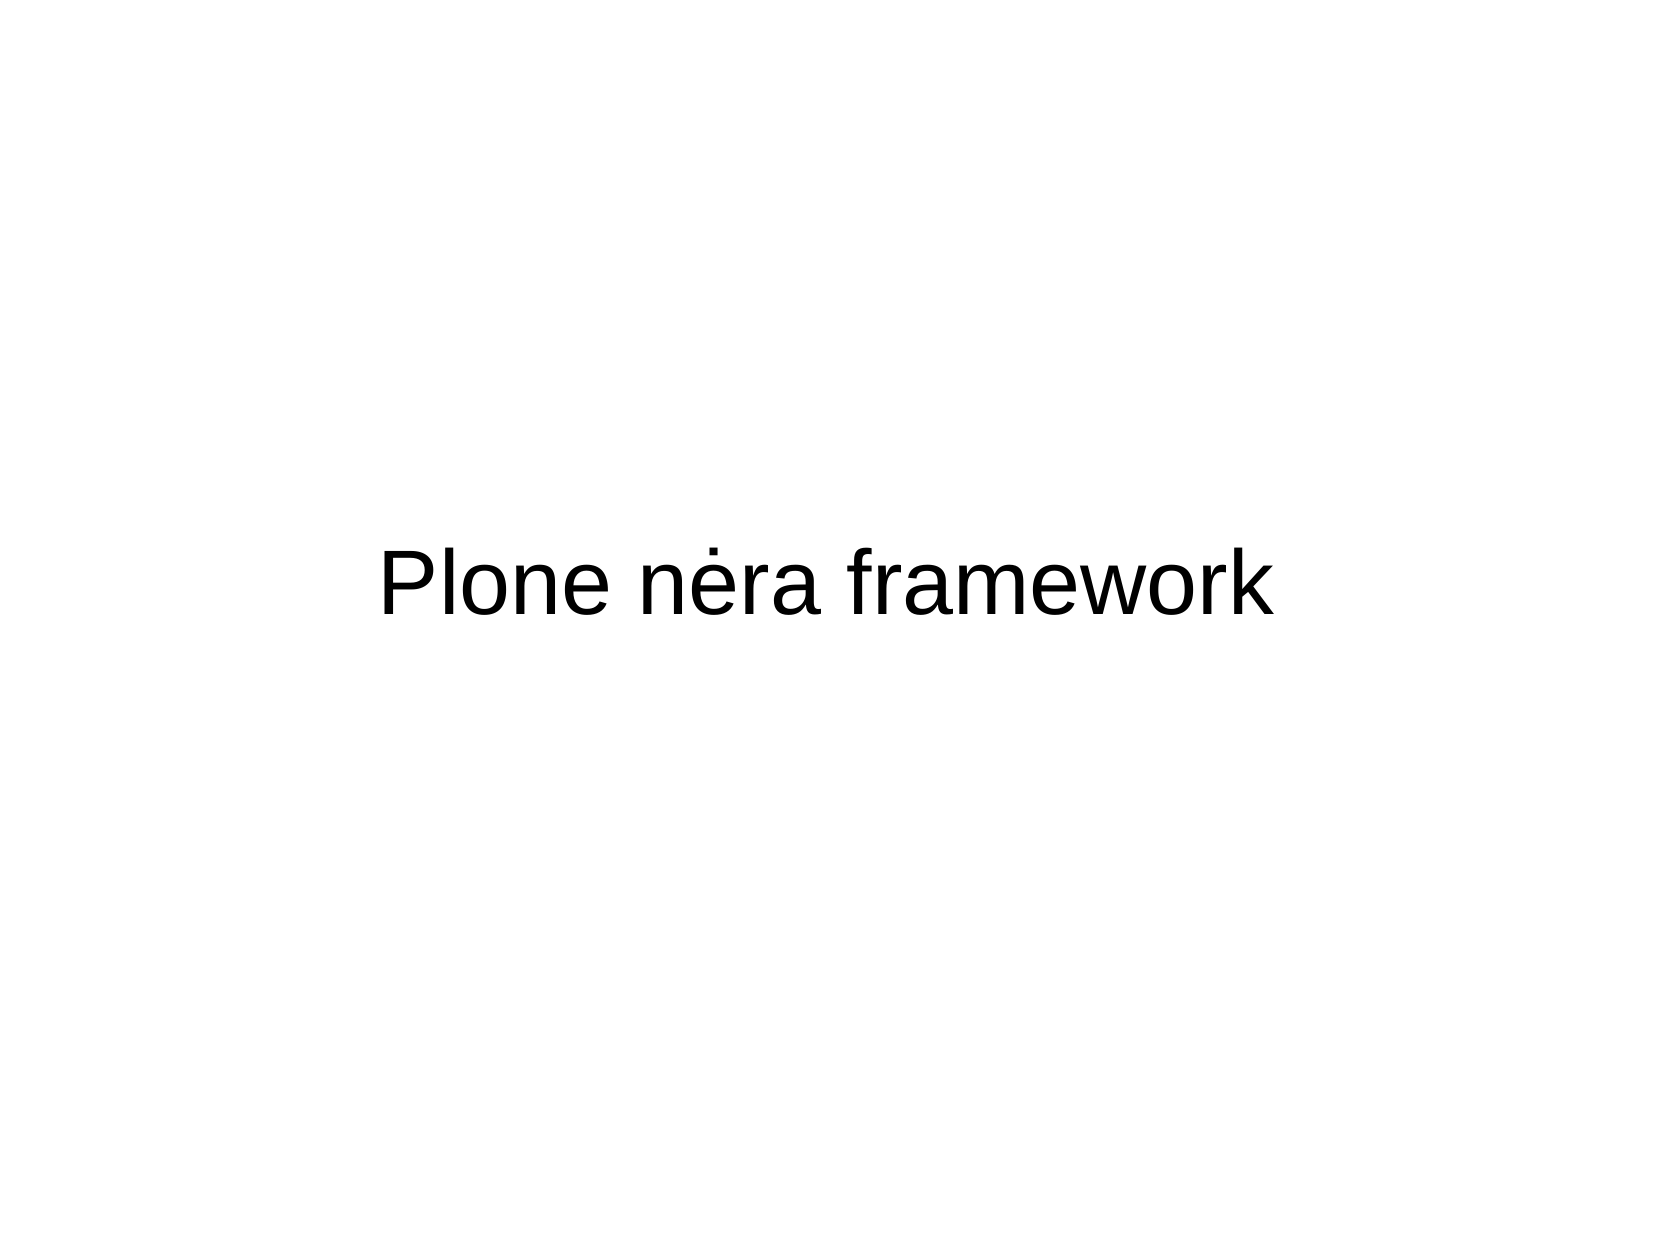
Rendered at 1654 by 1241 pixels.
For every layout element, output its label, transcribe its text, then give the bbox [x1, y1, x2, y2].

title Plone nėra framework [82, 486, 1571, 680]
